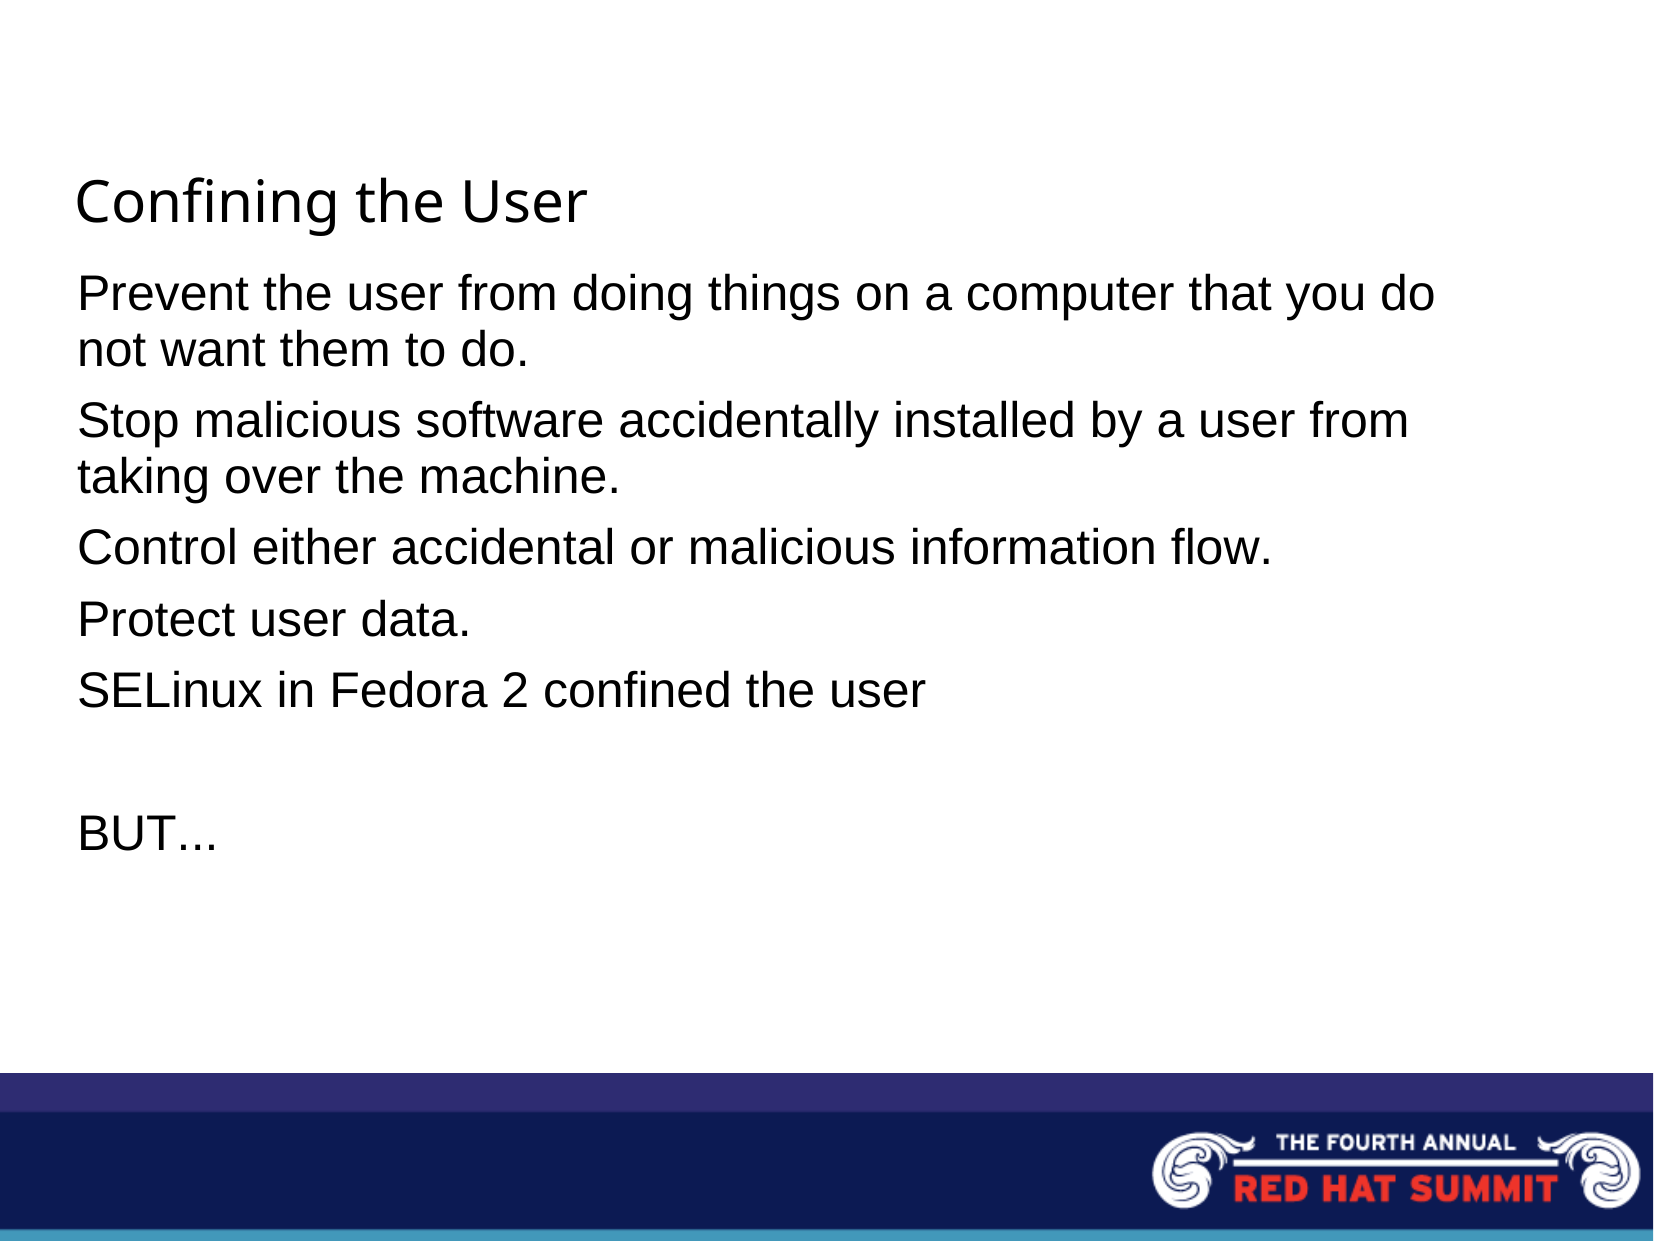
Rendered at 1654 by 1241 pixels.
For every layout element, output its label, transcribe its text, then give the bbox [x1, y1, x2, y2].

picture [0, 1073, 1654, 1241]
list Prevent the user from doing things on a computer that you do not want them to do. Stop malicious software accidentally installed by a user from taking over the machine. Control either accidental or malicious information flow. Protect user data. SELinux in Fedora 2 confined the user BUT... [77, 264, 1500, 1174]
title Confining the User [74, 140, 1506, 259]
